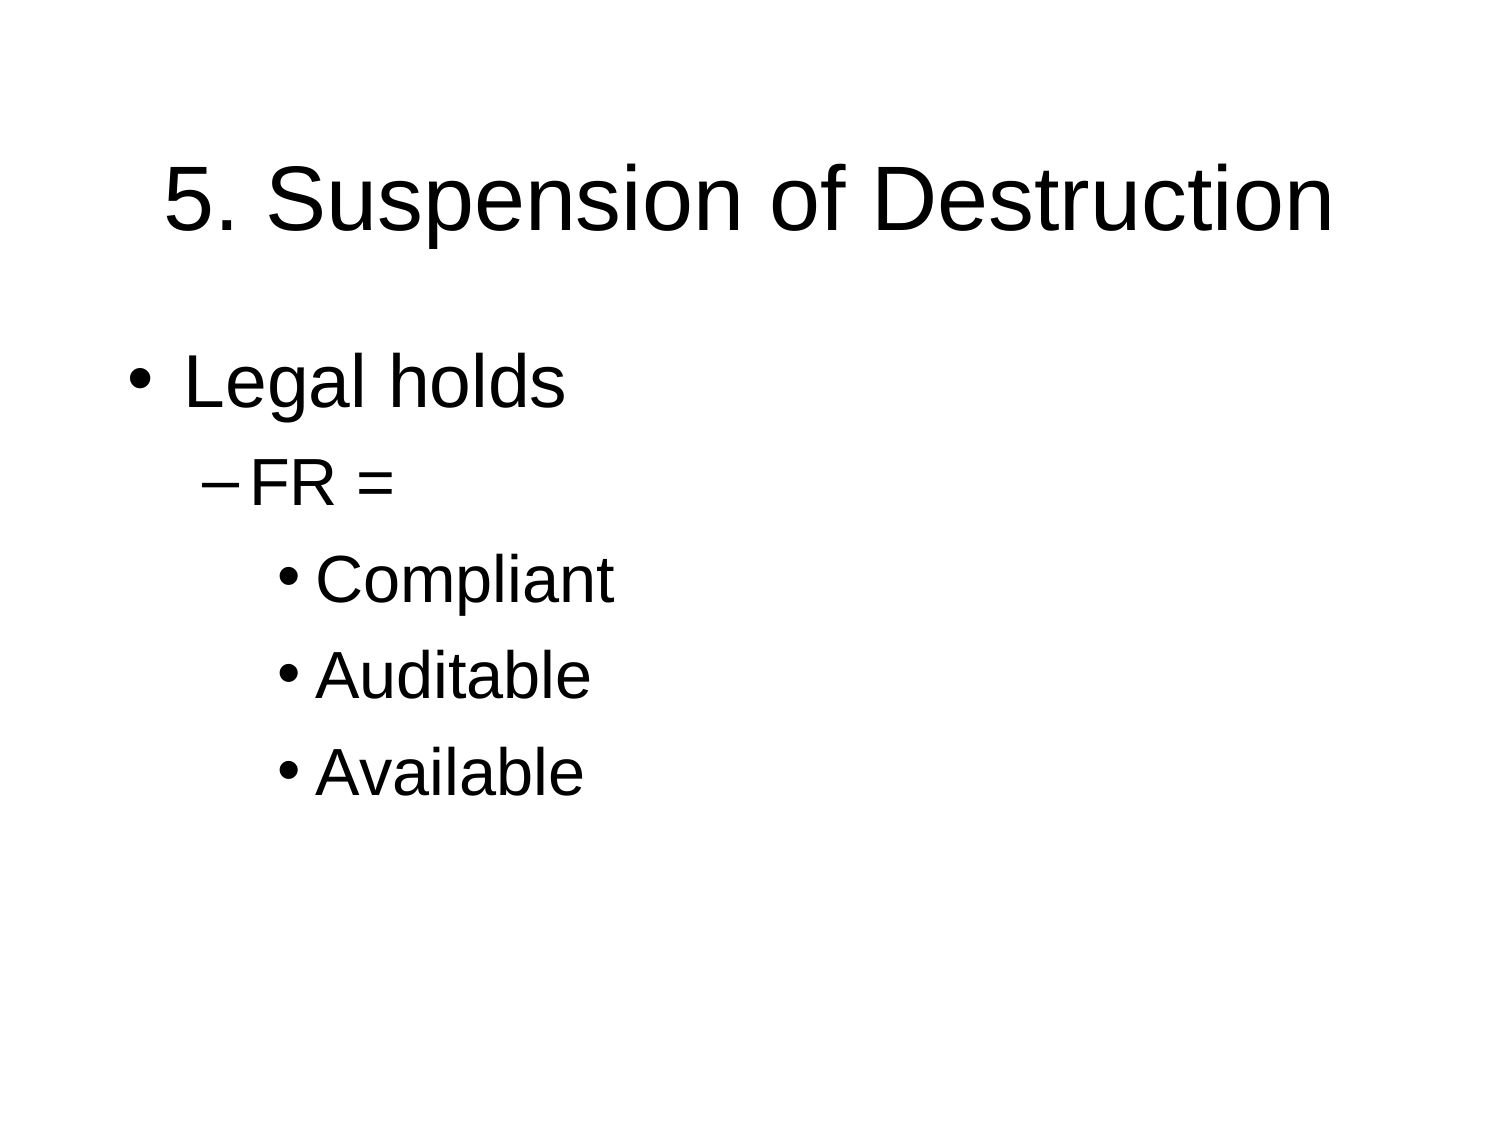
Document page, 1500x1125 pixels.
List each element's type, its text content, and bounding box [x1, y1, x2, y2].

list Legal holds FR = Compliant Auditable Available [112, 324, 1388, 1001]
title 5. Suspension of Destruction [112, 99, 1388, 288]
